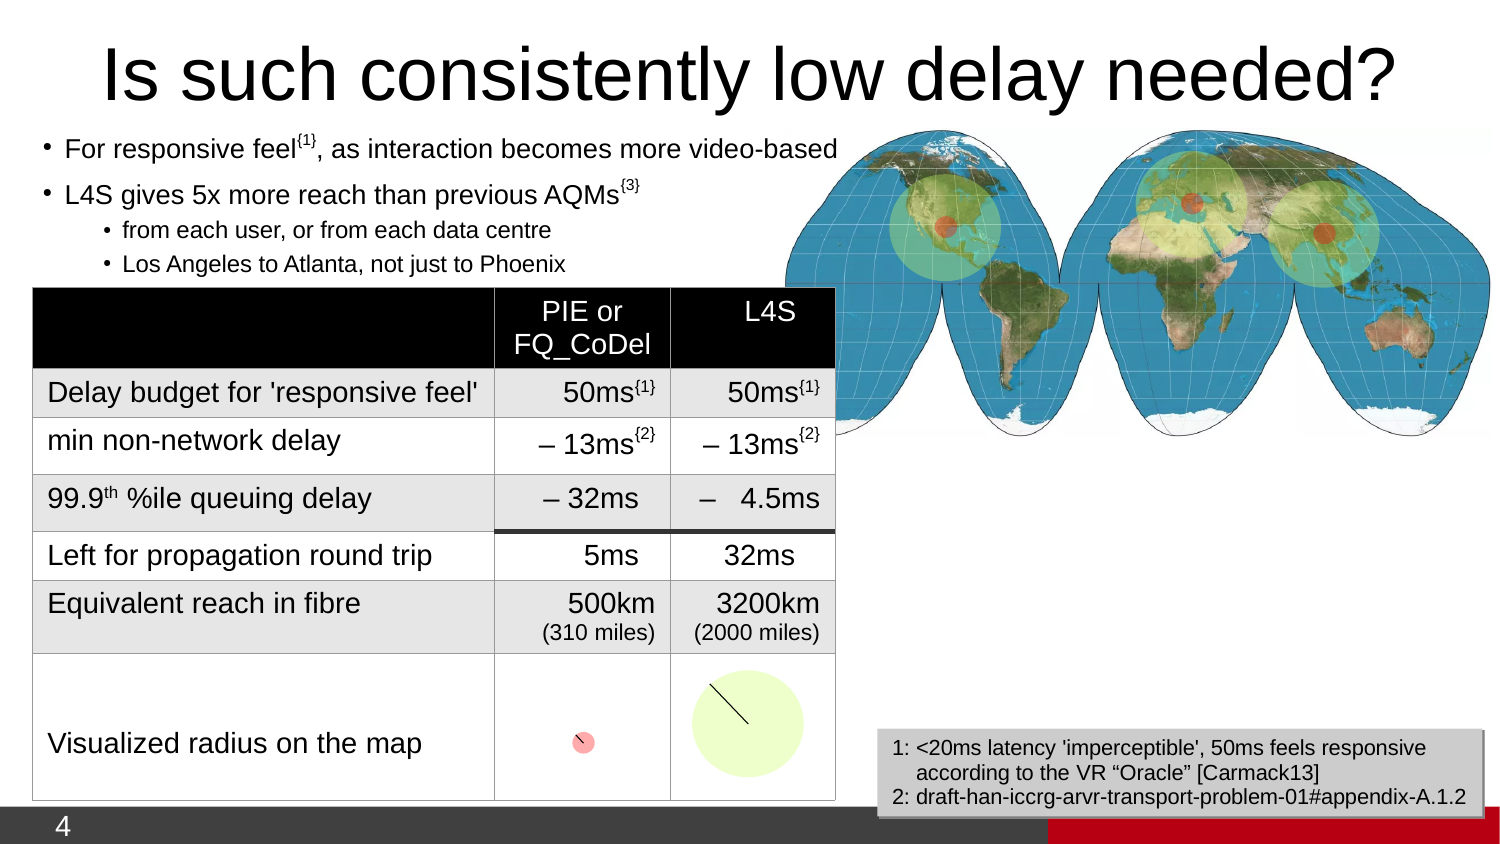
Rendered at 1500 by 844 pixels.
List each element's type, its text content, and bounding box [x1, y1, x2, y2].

text_box [692, 670, 804, 778]
text_box [889, 174, 1002, 282]
table_cell – 4.5ms [671, 475, 835, 529]
text_box [572, 731, 595, 754]
table_cell 99.9th %ile queuing delay [33, 475, 494, 531]
title Is such consistently low delay needed? [75, 4, 1425, 131]
table_header PIE or FQ_CoDel [495, 306, 670, 368]
table_cell [495, 654, 670, 800]
table_cell 500km (310 miles) [495, 581, 670, 653]
table_cell 5ms [495, 534, 670, 580]
table_cell – 32ms [495, 475, 670, 529]
table_cell – 13ms{2} [495, 418, 670, 474]
table_cell min non-network delay [33, 418, 494, 474]
table_cell 50ms{1} [671, 369, 835, 417]
table_cell Equivalent reach in fibre [33, 581, 494, 653]
list For responsive feel{1}, as interaction becomes more video-based L4S gives 5x more reach than previous AQMs{3} from each user, or from each data centre Los Angeles to Atlanta, not just to Phoenix [35, 131, 851, 306]
table_cell – 13ms{2} [671, 418, 835, 474]
table_cell [671, 654, 835, 800]
table_cell 32ms [671, 534, 835, 580]
text_box [1135, 150, 1248, 258]
text_box [1267, 180, 1380, 288]
table_header [33, 288, 494, 368]
table_header L4S [671, 306, 835, 368]
table_cell Left for propagation round trip [33, 532, 494, 580]
text_box 1: <20ms latency 'imperceptible', 50ms feels responsive according to the VR “Oracle” [Carmack13] 2: draft-han-iccrg-arvr-transport-problem-01#appendix-A.1.2 [877, 728, 1483, 817]
table_cell 3200km (2000 miles) [671, 581, 835, 653]
table_cell Delay budget for 'responsive feel' [33, 369, 494, 417]
picture [783, 128, 1492, 438]
table_cell 50ms{1} [495, 369, 670, 417]
table_cell Visualized radius on the map [33, 654, 494, 800]
